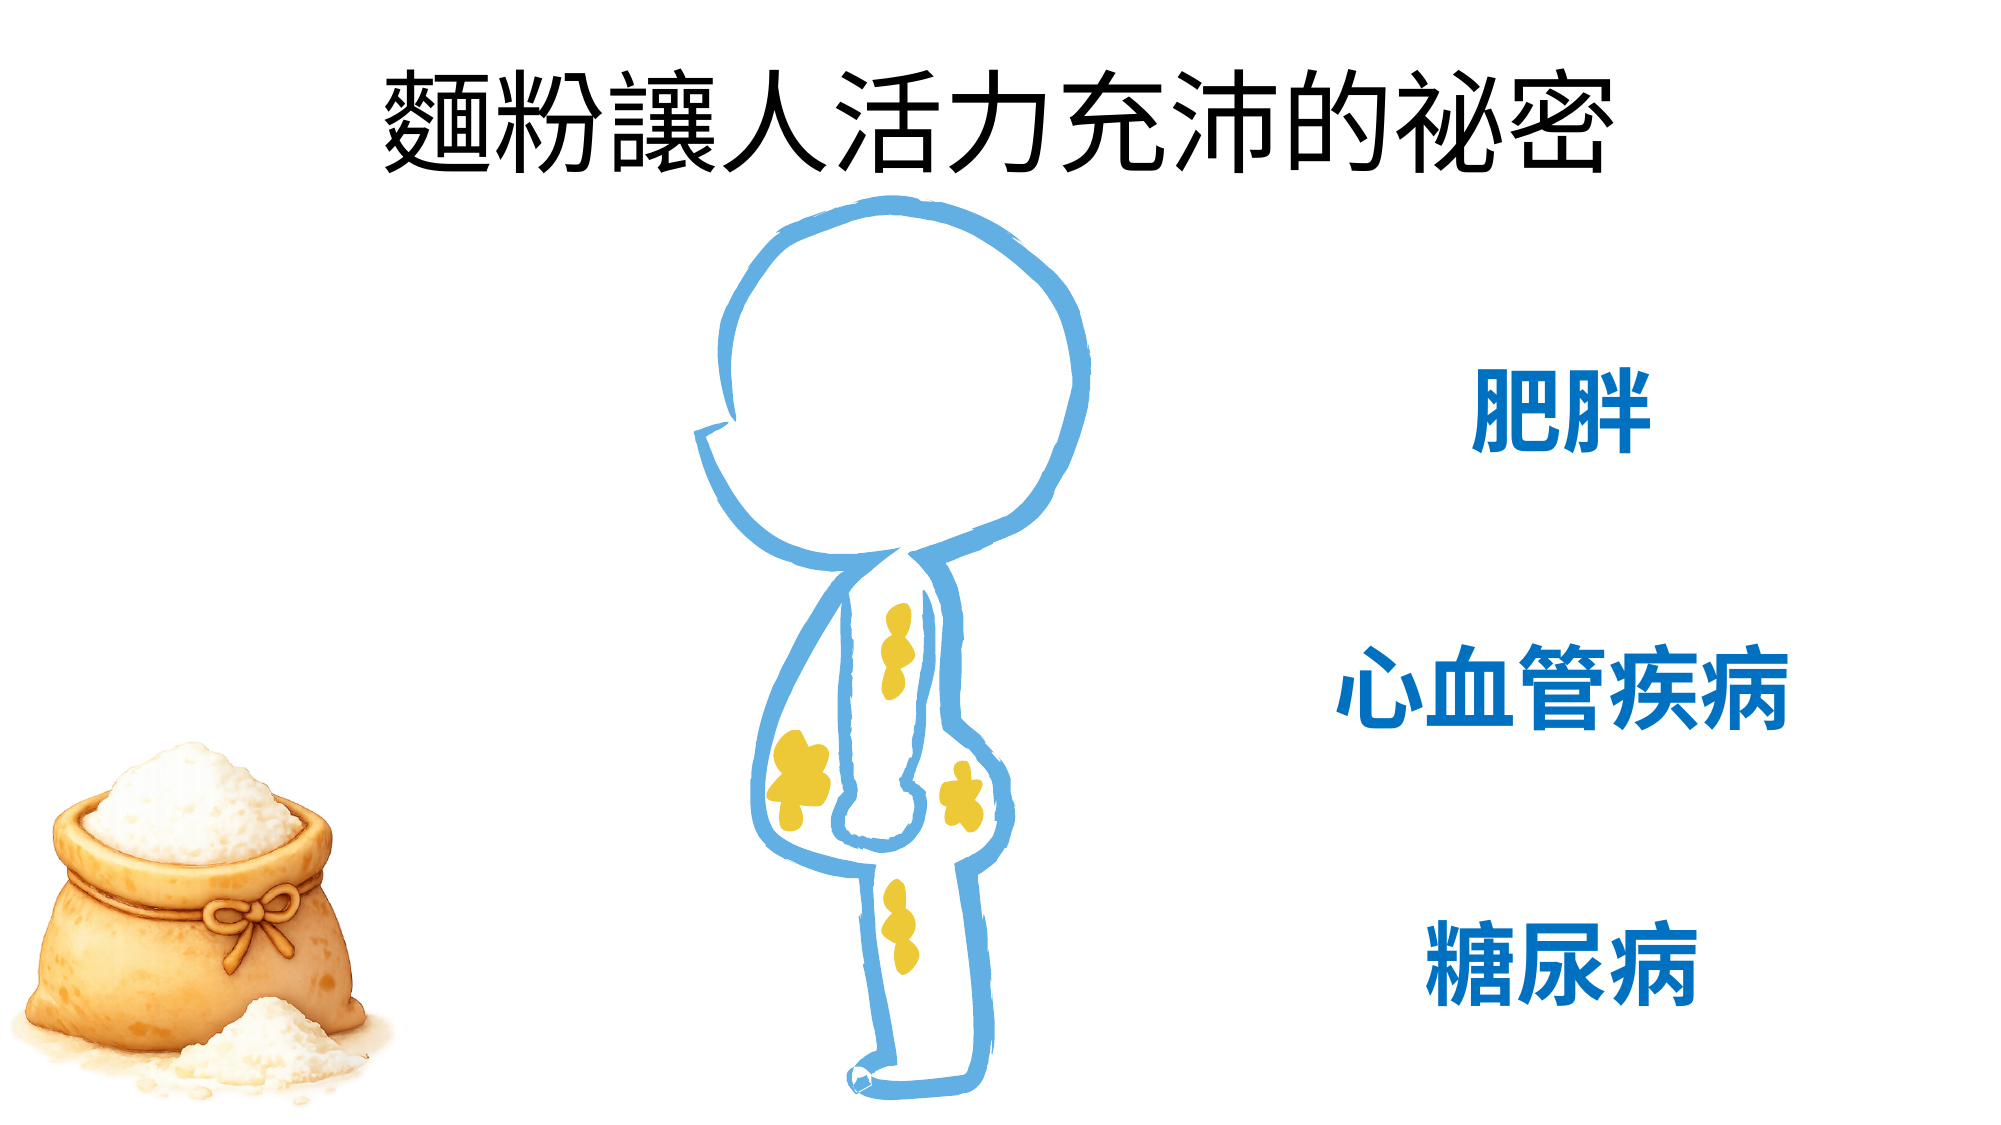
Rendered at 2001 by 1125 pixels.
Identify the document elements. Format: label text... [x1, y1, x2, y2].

picture [1, 713, 408, 1125]
picture [693, 194, 1092, 1102]
title 麵粉讓人活力充沛的祕密 [137, 59, 1863, 278]
text_box 糖尿病 [1314, 899, 1811, 1026]
text_box 心血管疾病 [1150, 622, 1975, 750]
text_box 肥胖 [1345, 346, 1780, 473]
